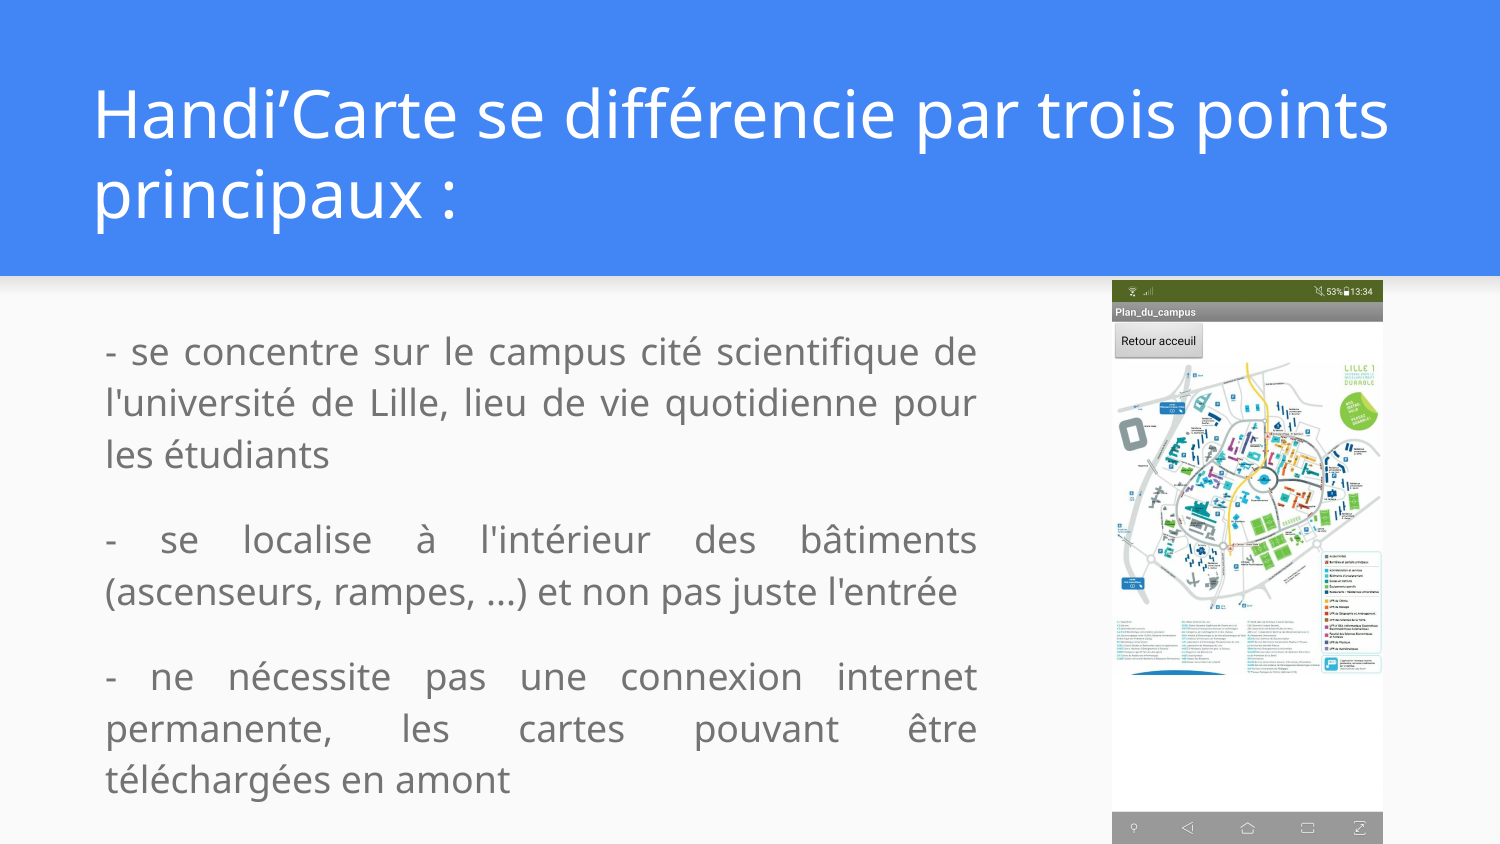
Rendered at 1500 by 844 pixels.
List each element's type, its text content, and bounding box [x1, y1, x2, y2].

picture [1112, 280, 1383, 844]
title Handi’Carte se différencie par trois points principaux : [77, 121, 1427, 248]
list - se concentre sur le campus cité scientifique de l'université de Lille, lieu de vie quotidienne pour les étudiants - se localise à l'intérieur des bâtiments (ascenseurs, rampes, ...) et non pas juste l'entrée - ne nécessite pas une connexion internet permanente, les cartes pouvant être téléchargées en amont [89, 305, 994, 760]
